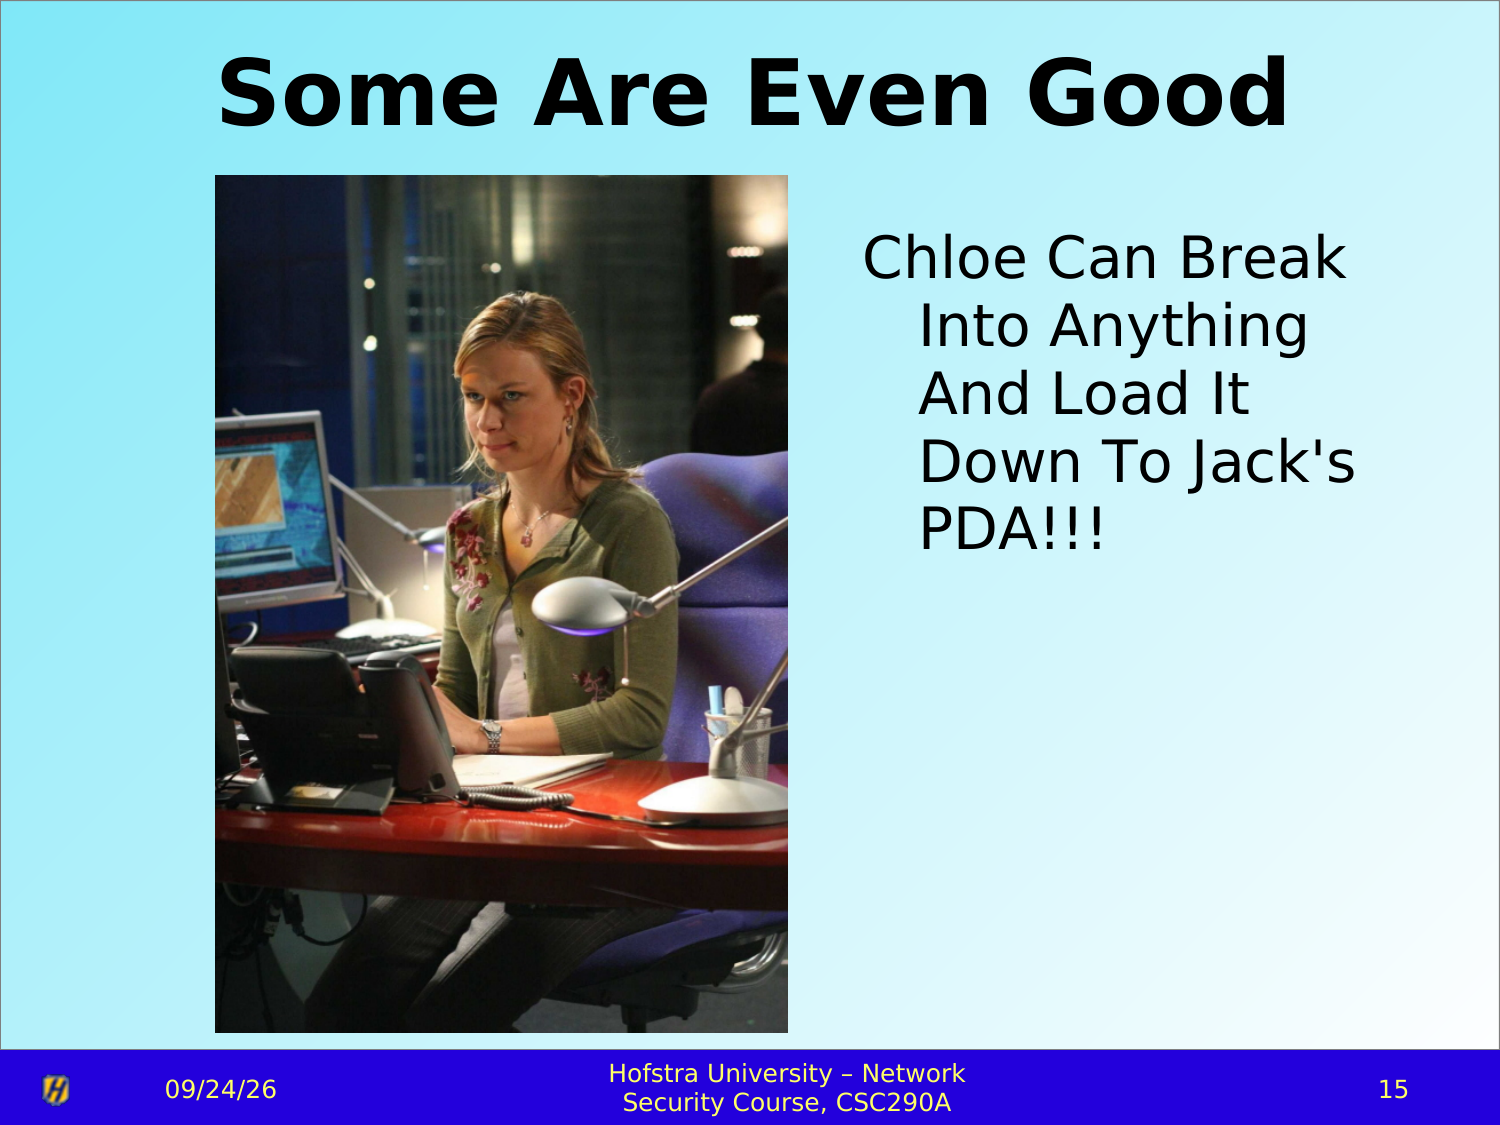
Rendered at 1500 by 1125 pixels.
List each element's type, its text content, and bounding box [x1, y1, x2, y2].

picture [37, 1072, 76, 1110]
picture [215, 175, 788, 1033]
list Chloe Can Break Into Anything And Load It Down To Jack's PDA!!! [862, 224, 1426, 938]
title Some Are Even Good [75, 37, 1434, 151]
